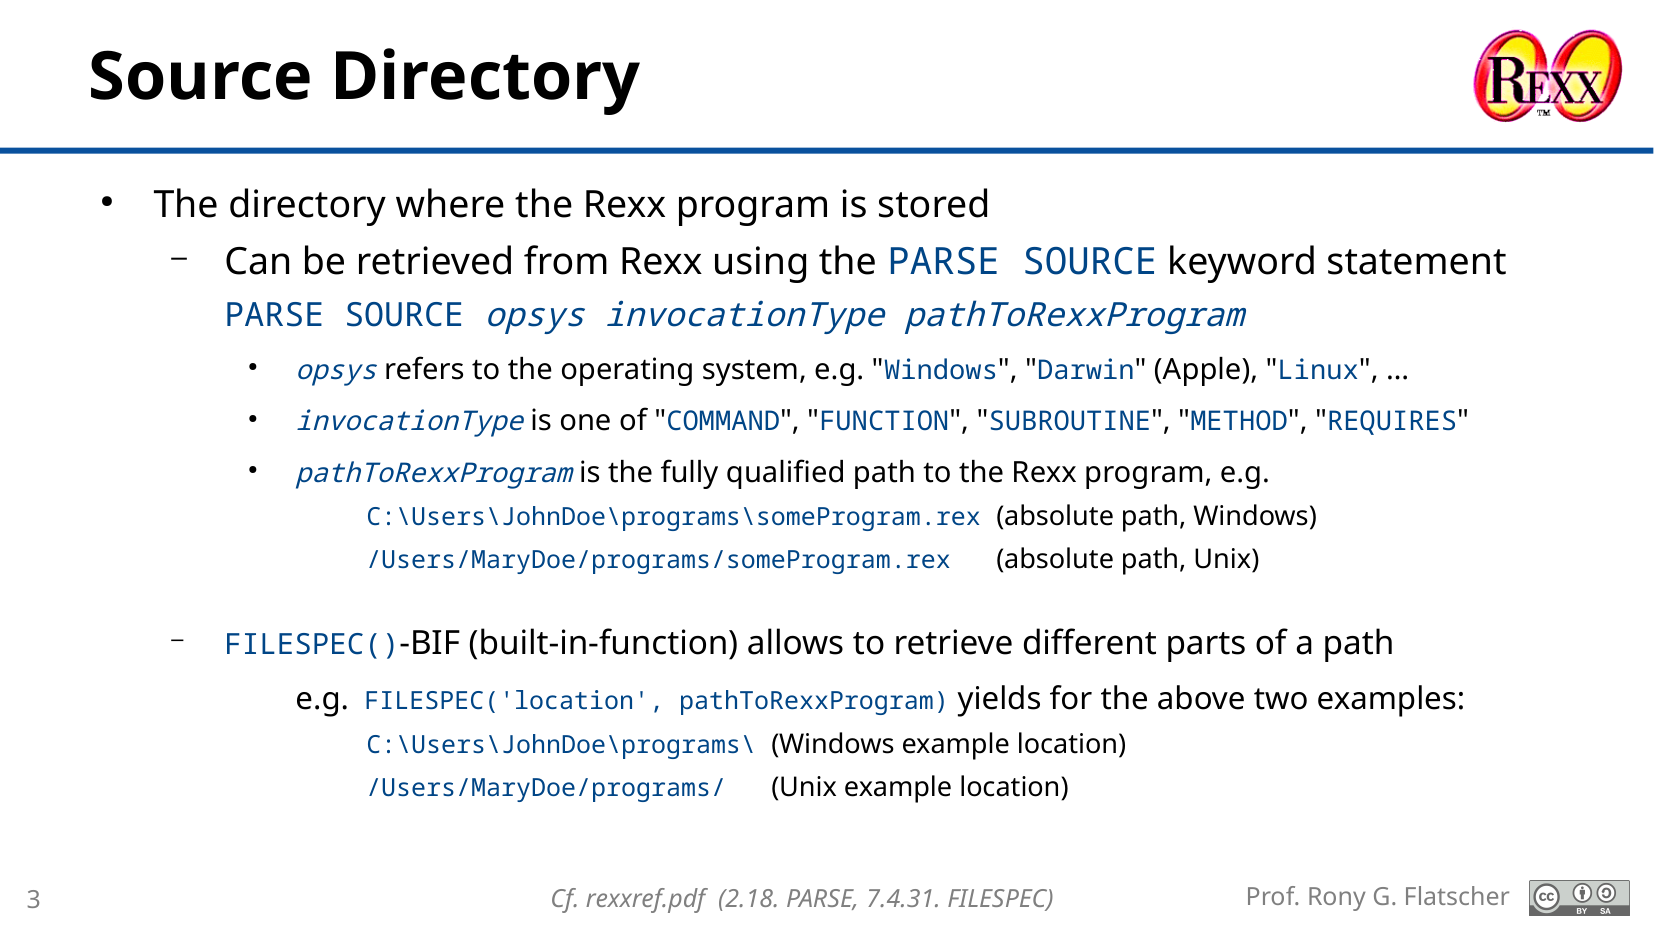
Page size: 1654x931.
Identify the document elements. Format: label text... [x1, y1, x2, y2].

text_box Cf. rexxref.pdf (2.18. PARSE, 7.4.31. FILESPEC) [478, 873, 1126, 922]
title Source Directory [29, 0, 1654, 148]
list The directory where the Rexx program is stored Can be retrieved from Rexx using the PARSE SOURCE keyword statement PARSE SOURCE opsys invocationType pathToRexxProgram opsys refers to the operating system, e.g. "Windows", "Darwin" (Apple), "Linux", … invocationType is one of "COMMAND", "FUNCTION", "SUBROUTINE", "METHOD", "REQUIRES" pathToRexxProgram is the fully qualified path to the Rexx program, e.g. C:\Users\JohnDoe\programs\someProgram.rex (absolute path, Windows) /Users/MaryDoe/programs/someProgram.rex (absolute path, Unix) FILESPEC()-BIF (built-in-function) allows to retrieve different parts of a path e.g. FILESPEC('location', pathToRexxProgram) yields for the above two examples: C:\Users\JohnDoe\programs\ (Windows example location) /Users/MaryDoe/programs/ (Unix example location) [82, 177, 1573, 857]
